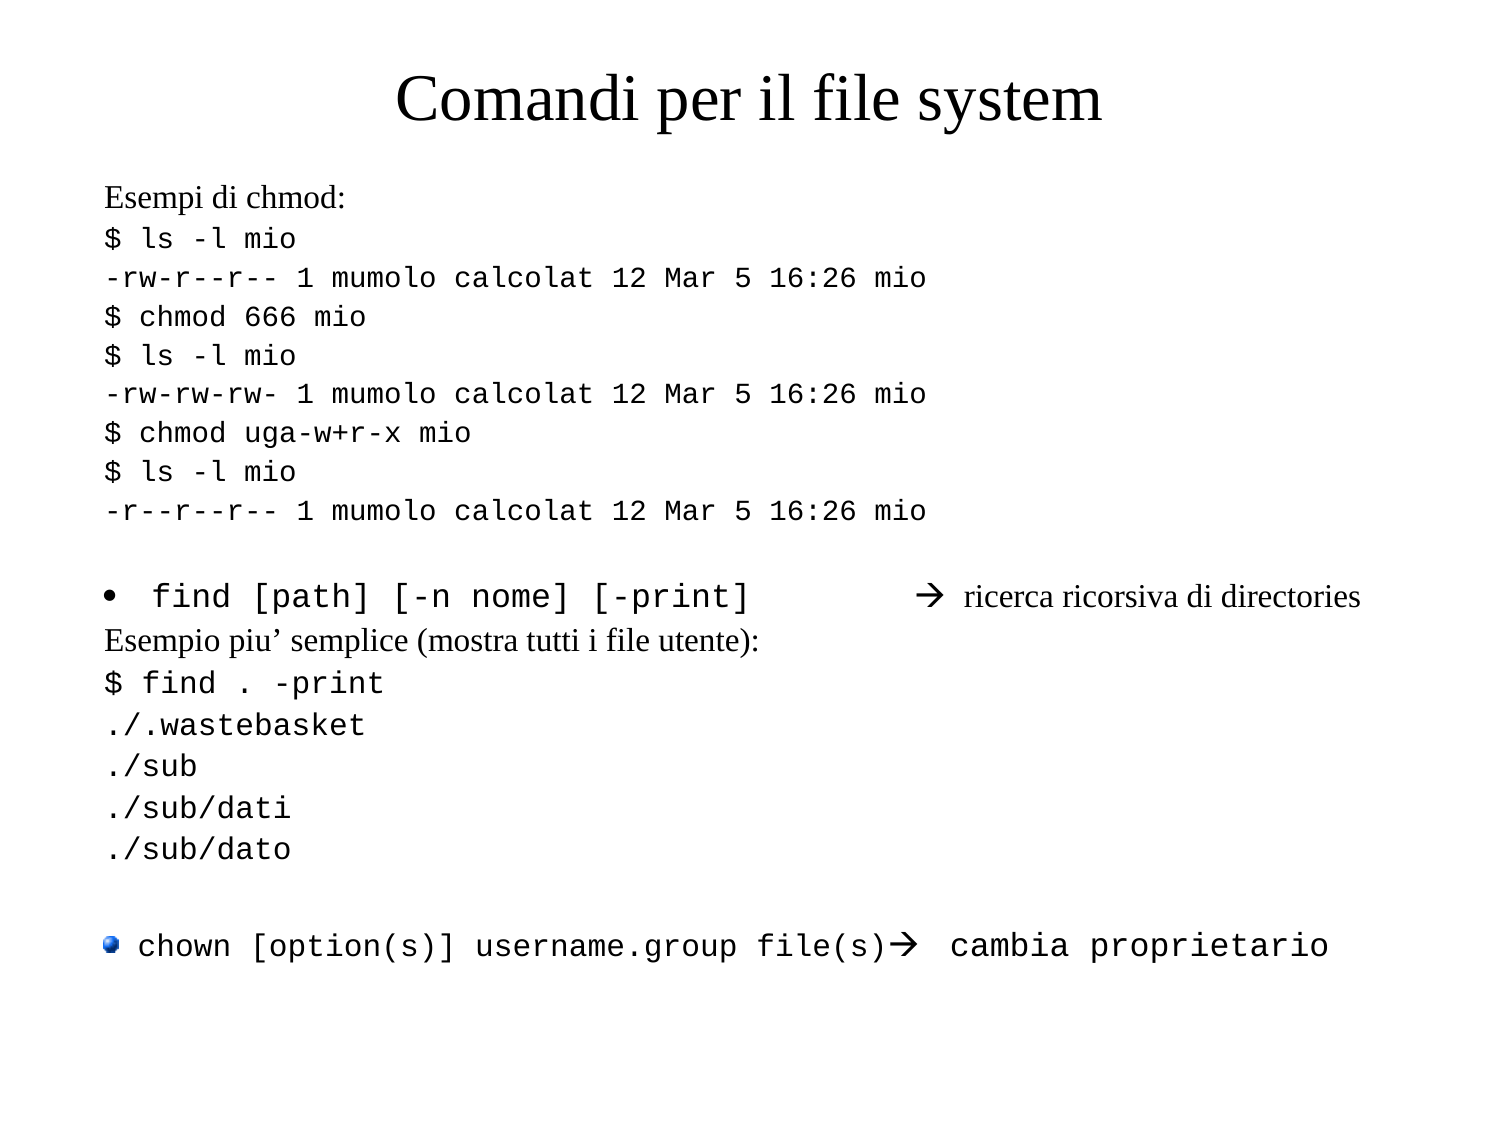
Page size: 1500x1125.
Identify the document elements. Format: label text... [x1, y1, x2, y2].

list Esempi di chmod: $ ls -l mio -rw-r--r-- 1 mumolo calcolat 12 Mar 5 16:26 mio $ chmod 666 mio $ ls -l mio -rw-rw-rw- 1 mumolo calcolat 12 Mar 5 16:26 mio $ chmod uga-w+r-x mio $ ls -l mio -r--r--r-- 1 mumolo calcolat 12 Mar 5 16:26 mio find [path] [-n nome] [-print]  ricerca ricorsiva di directories Esempio piu’ semplice (mostra tutti i file utente): $ find . -print ./.wastebasket ./sub ./sub/dati ./sub/dato chown [option(s)] username.group file(s) cambia proprietario [88, 172, 1388, 1123]
title Comandi per il file system [112, 0, 1388, 172]
